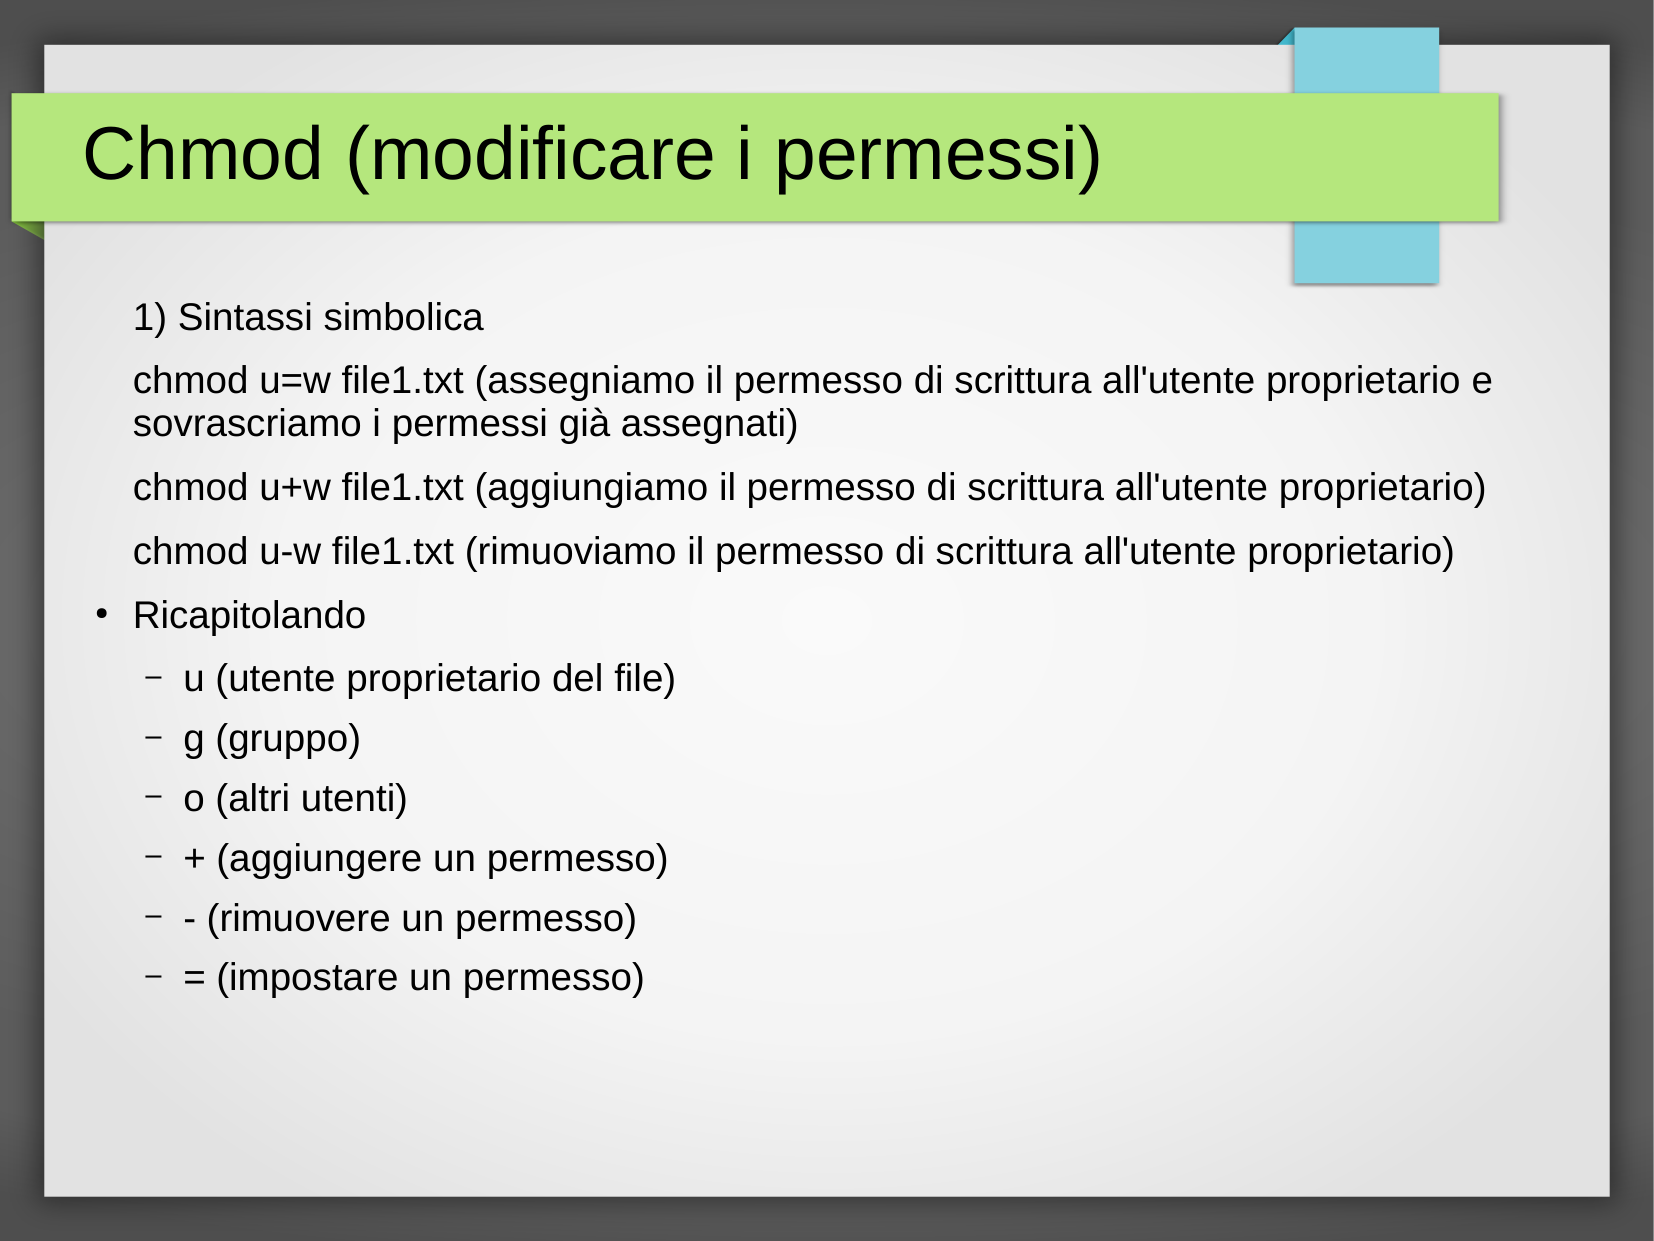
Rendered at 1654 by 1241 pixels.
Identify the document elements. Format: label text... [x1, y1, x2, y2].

title Chmod (modificare i permessi) [82, 94, 1264, 213]
picture [0, 0, 1654, 1241]
list 1) Sintassi simbolica chmod u=w file1.txt (assegniamo il permesso di scrittura all'utente proprietario e sovrascriamo i permessi già assegnati) chmod u+w file1.txt (aggiungiamo il permesso di scrittura all'utente proprietario) chmod u-w file1.txt (rimuoviamo il permesso di scrittura all'utente proprietario) Ricapitolando u (utente proprietario del file) g (gruppo) o (altri utenti) + (aggiungere un permesso) - (rimuovere un permesso) = (impostare un permesso) [82, 295, 1571, 1015]
